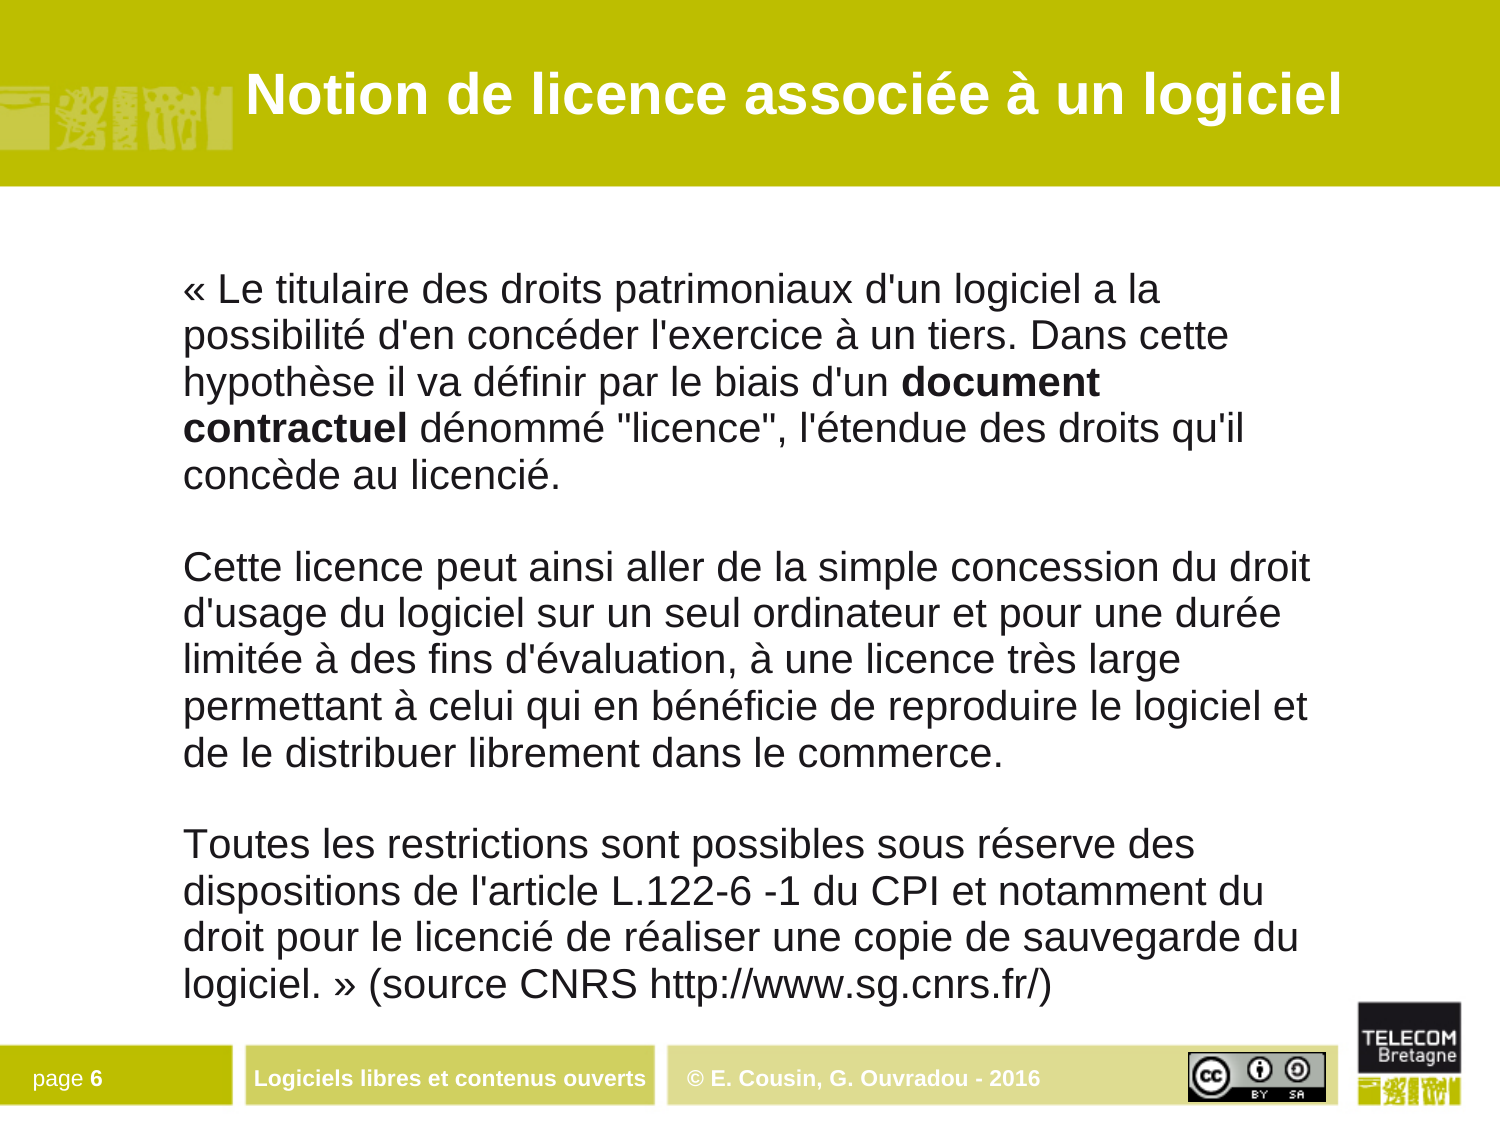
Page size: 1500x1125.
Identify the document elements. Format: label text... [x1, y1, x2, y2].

title Notion de licence associée à un logiciel [245, 23, 1459, 166]
picture [0, 0, 1500, 1125]
text_box « Le titulaire des droits patrimoniaux d'un logiciel a la possibilité d'en concéder l'exercice à un tiers. Dans cette hypothèse il va définir par le biais d'un document contractuel dénommé "licence", l'étendue des droits qu'il concède au licencié. Cette licence peut ainsi aller de la simple concession du droit d'usage du logiciel sur un seul ordinateur et pour une durée limitée à des fins d'évaluation, à une licence très large permettant à celui qui en bénéficie de reproduire le logiciel et de le distribuer librement dans le commerce. Toutes les restrictions sont possibles sous réserve des dispositions de l'article L.122-6 -1 du CPI et notamment du droit pour le licencié de réaliser une copie de sauvegarde du logiciel. » (source CNRS http://www.sg.cnrs.fr/) [168, 258, 1344, 1023]
